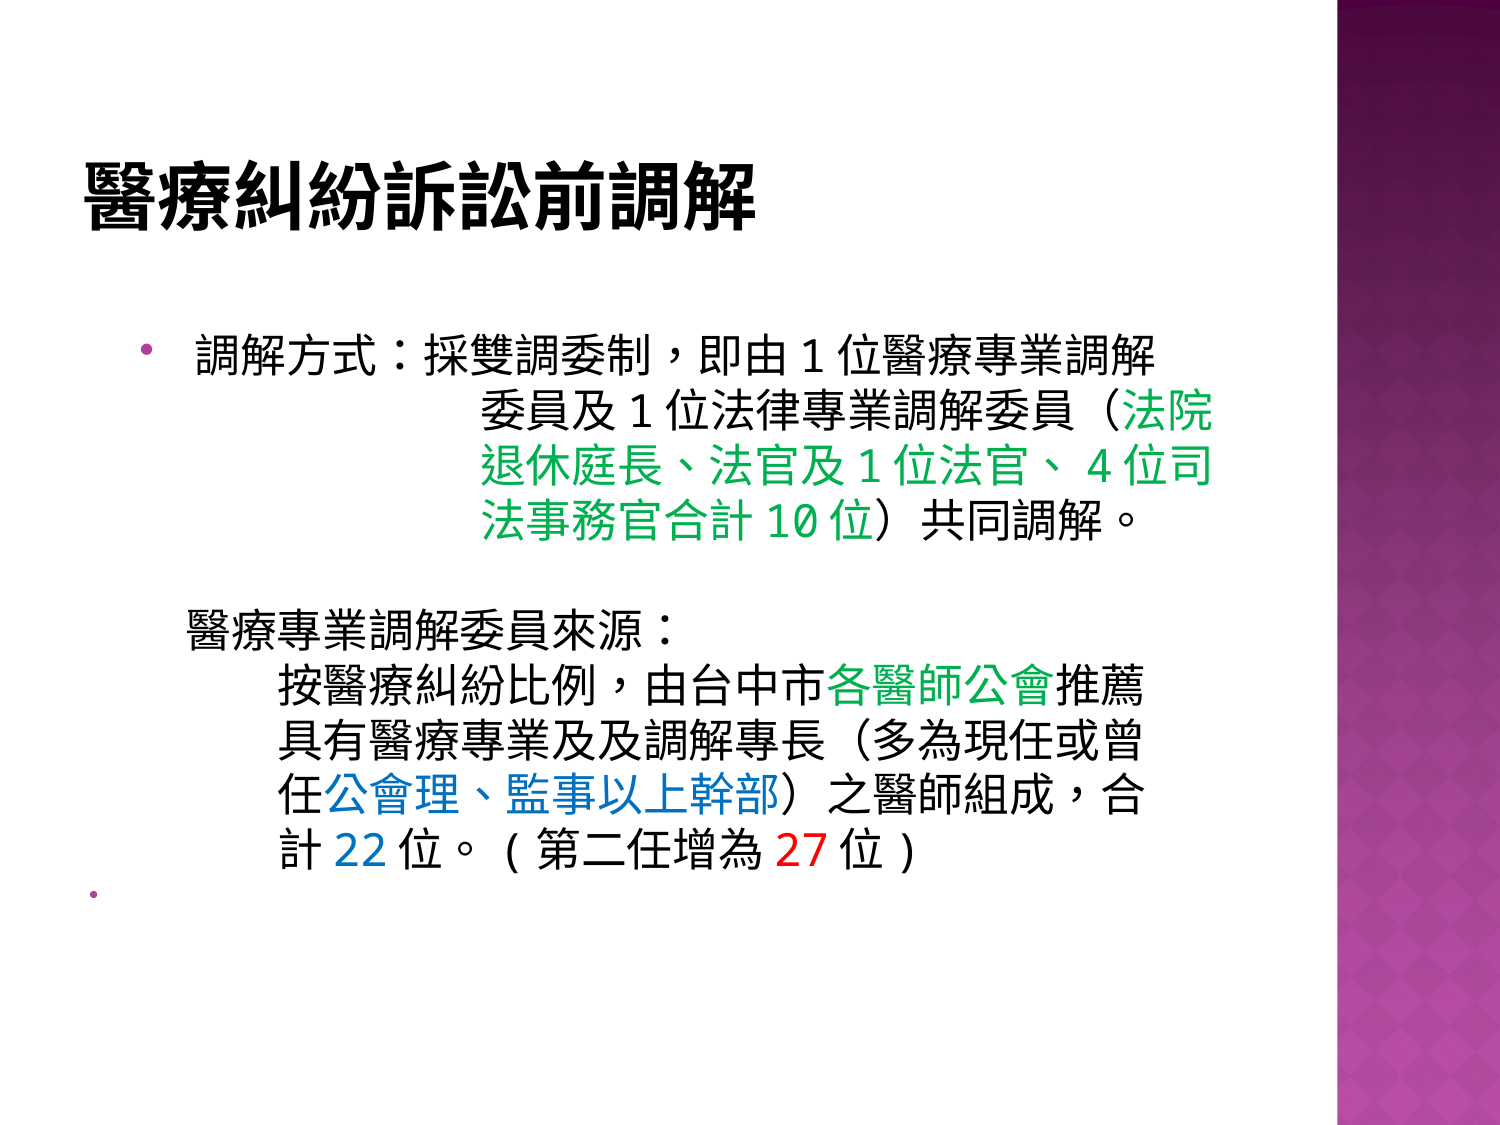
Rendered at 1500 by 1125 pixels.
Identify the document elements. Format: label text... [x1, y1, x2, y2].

title 醫療糾紛訴訟前調解 [75, 52, 1263, 240]
list 調解方式：採雙調委制，即由1位醫療專業調解 委員及1位法律專業調解委員（法院 退休庭長、法官及1位法官、4位司 法事務官合計10位）共同調解。 醫療專業調解委員來源： 按醫療糾紛比例，由台中市各醫師公會推薦 具有醫療專業及及調解專長（多為現任或曾 任公會理、監事以上幹部）之醫師組成，合 計22位。(第二任增為27位) [75, 264, 1263, 1060]
